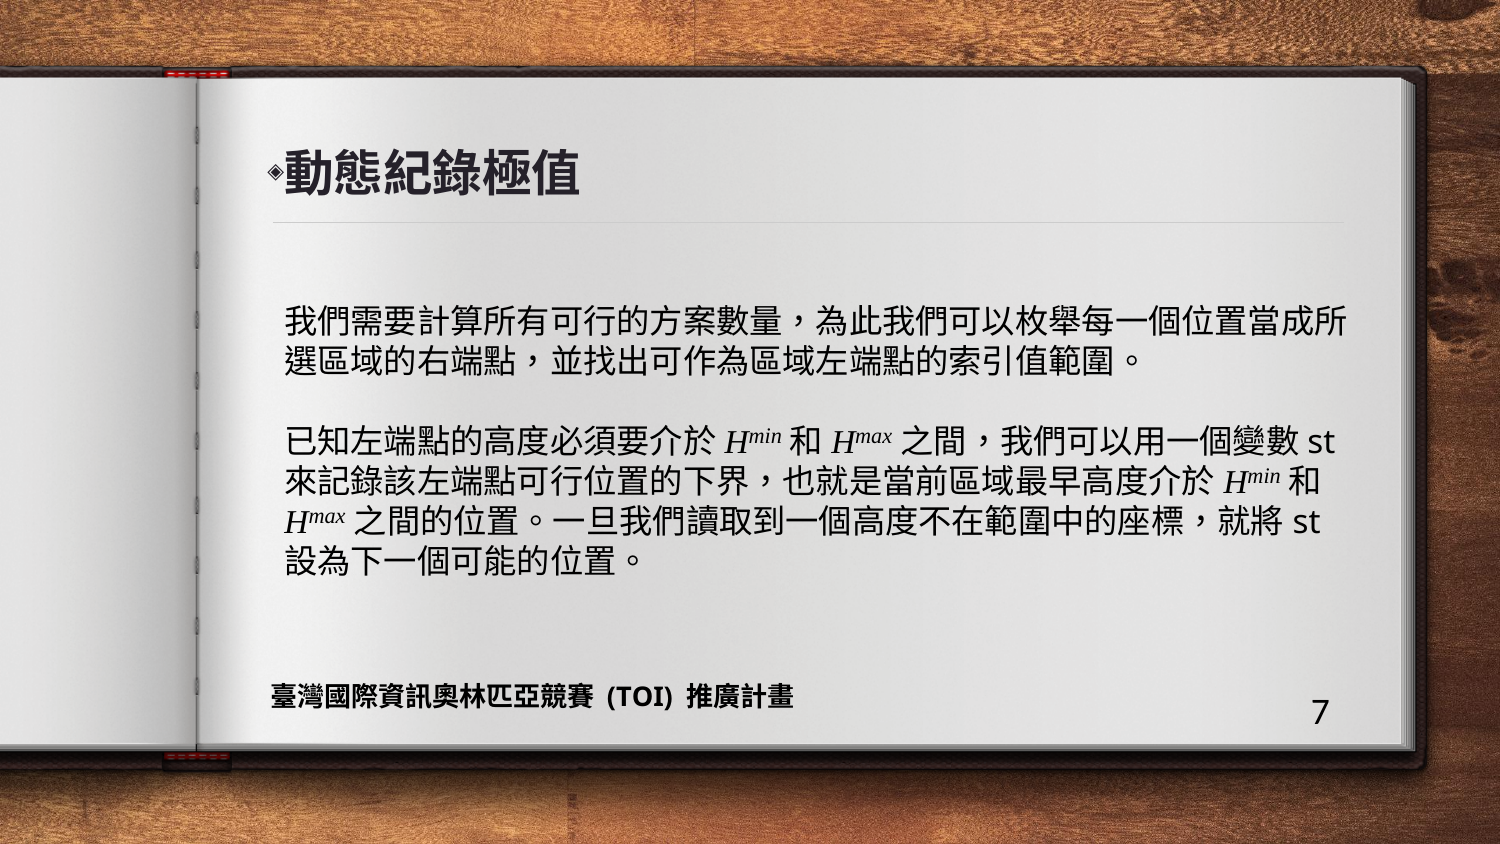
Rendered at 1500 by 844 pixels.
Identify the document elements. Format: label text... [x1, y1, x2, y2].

text_box 我們需要計算所有可行的方案數量，為此我們可以枚舉每一個位置當成所選區域的右端點，並找出可作為區域左端點的索引值範圍。 已知左端點的高度必須要介於Hmin和Hmax之間，我們可以用一個變數st來記錄該左端點可行位置的下界，也就是當前區域最早高度介於Hmin和Hmax之間的位置。一旦我們讀取到一個高度不在範圍中的座標，就將st設為下一個可能的位置。 [269, 293, 1367, 632]
text_box [1295, 672, 1386, 737]
list 動態紀錄極值 [252, 126, 1194, 216]
